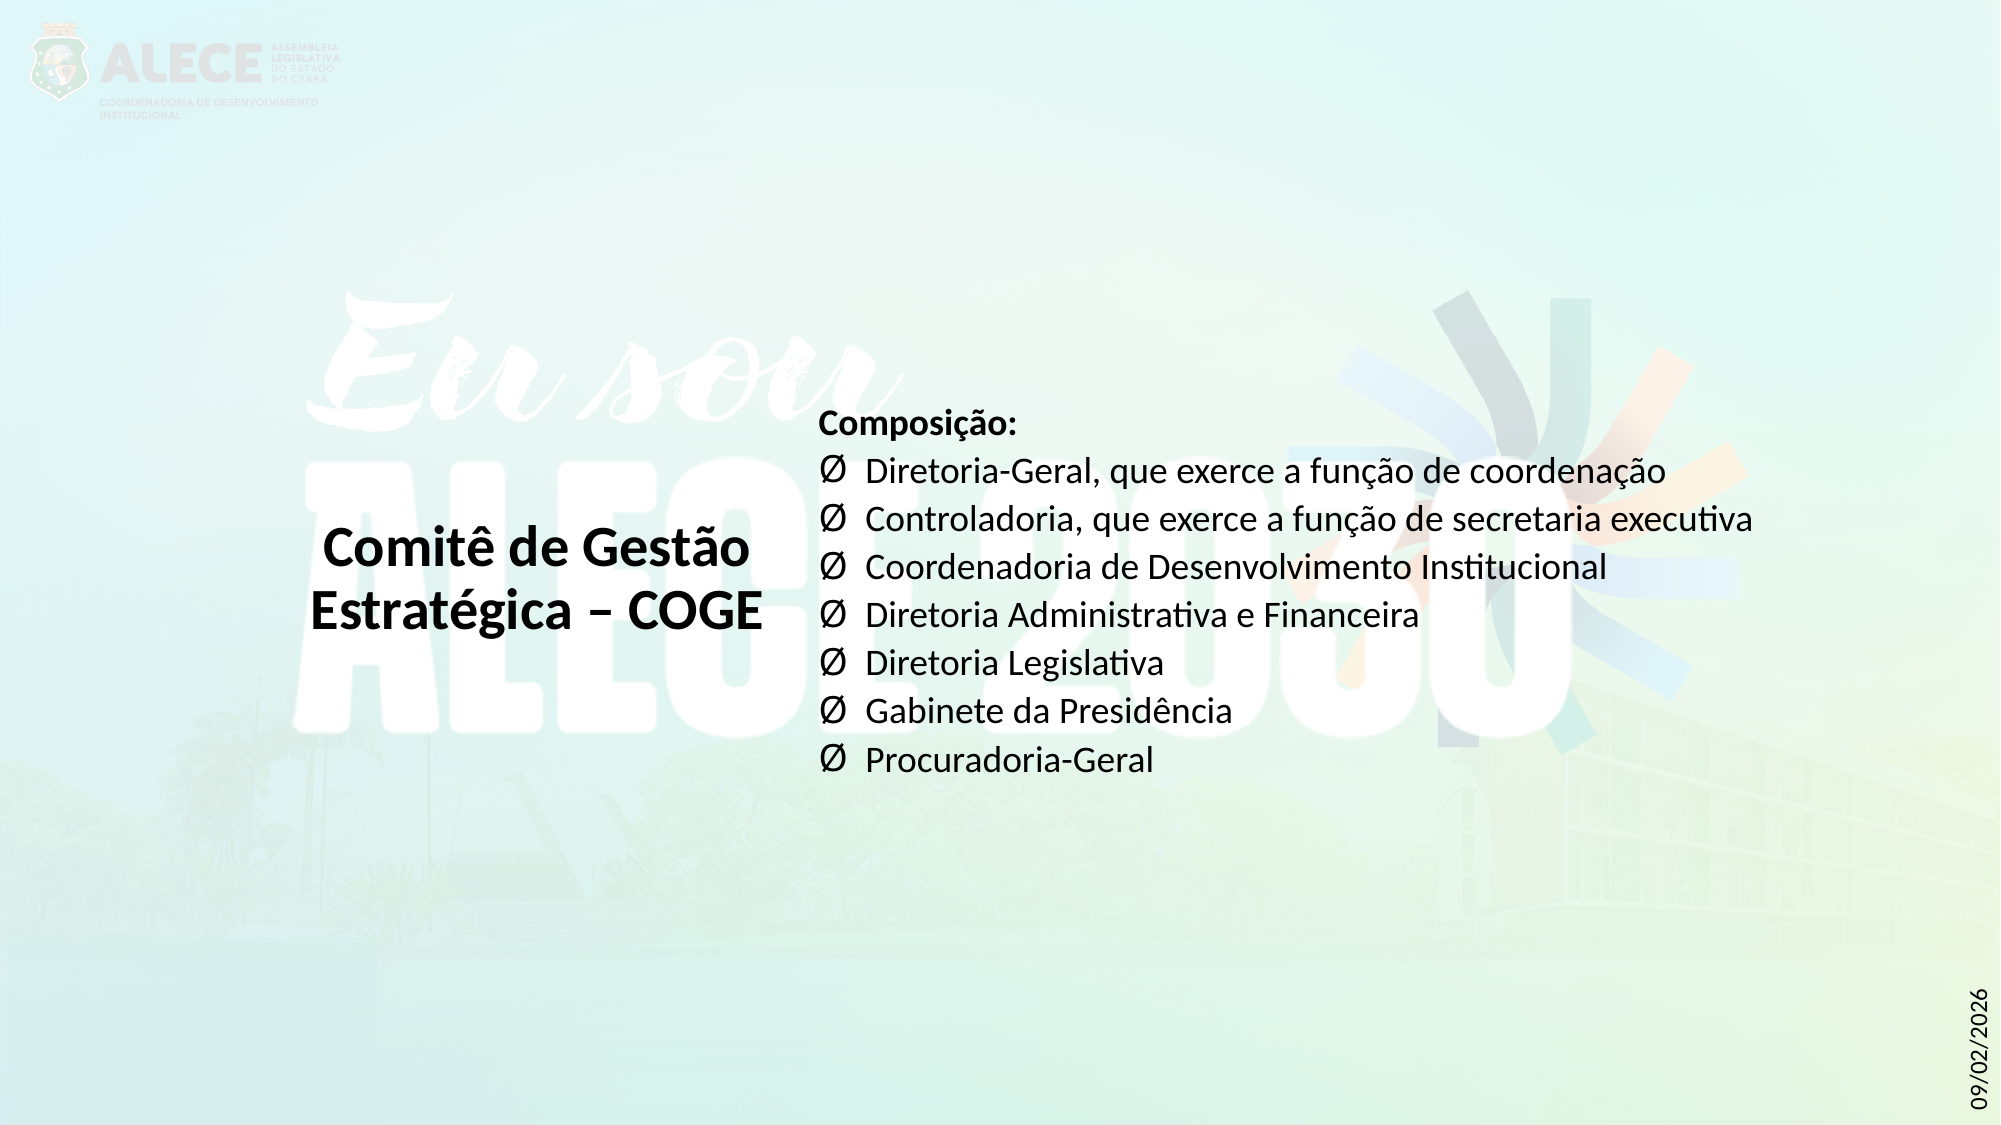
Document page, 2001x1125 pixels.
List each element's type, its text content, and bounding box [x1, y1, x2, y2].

list Comitê de Gestão Estratégica – COGE [271, 508, 804, 668]
text_box 09/02/2026 [1954, 972, 2000, 1125]
text_box Composição: Diretoria-Geral, que exerce a função de coordenação Controladoria, que exerce a função de secretaria executiva Coordenadoria de Desenvolvimento Institucional Diretoria Administrativa e Financeira Diretoria Legislativa Gabinete da Presidência Procuradoria-Geral [804, 387, 1804, 787]
